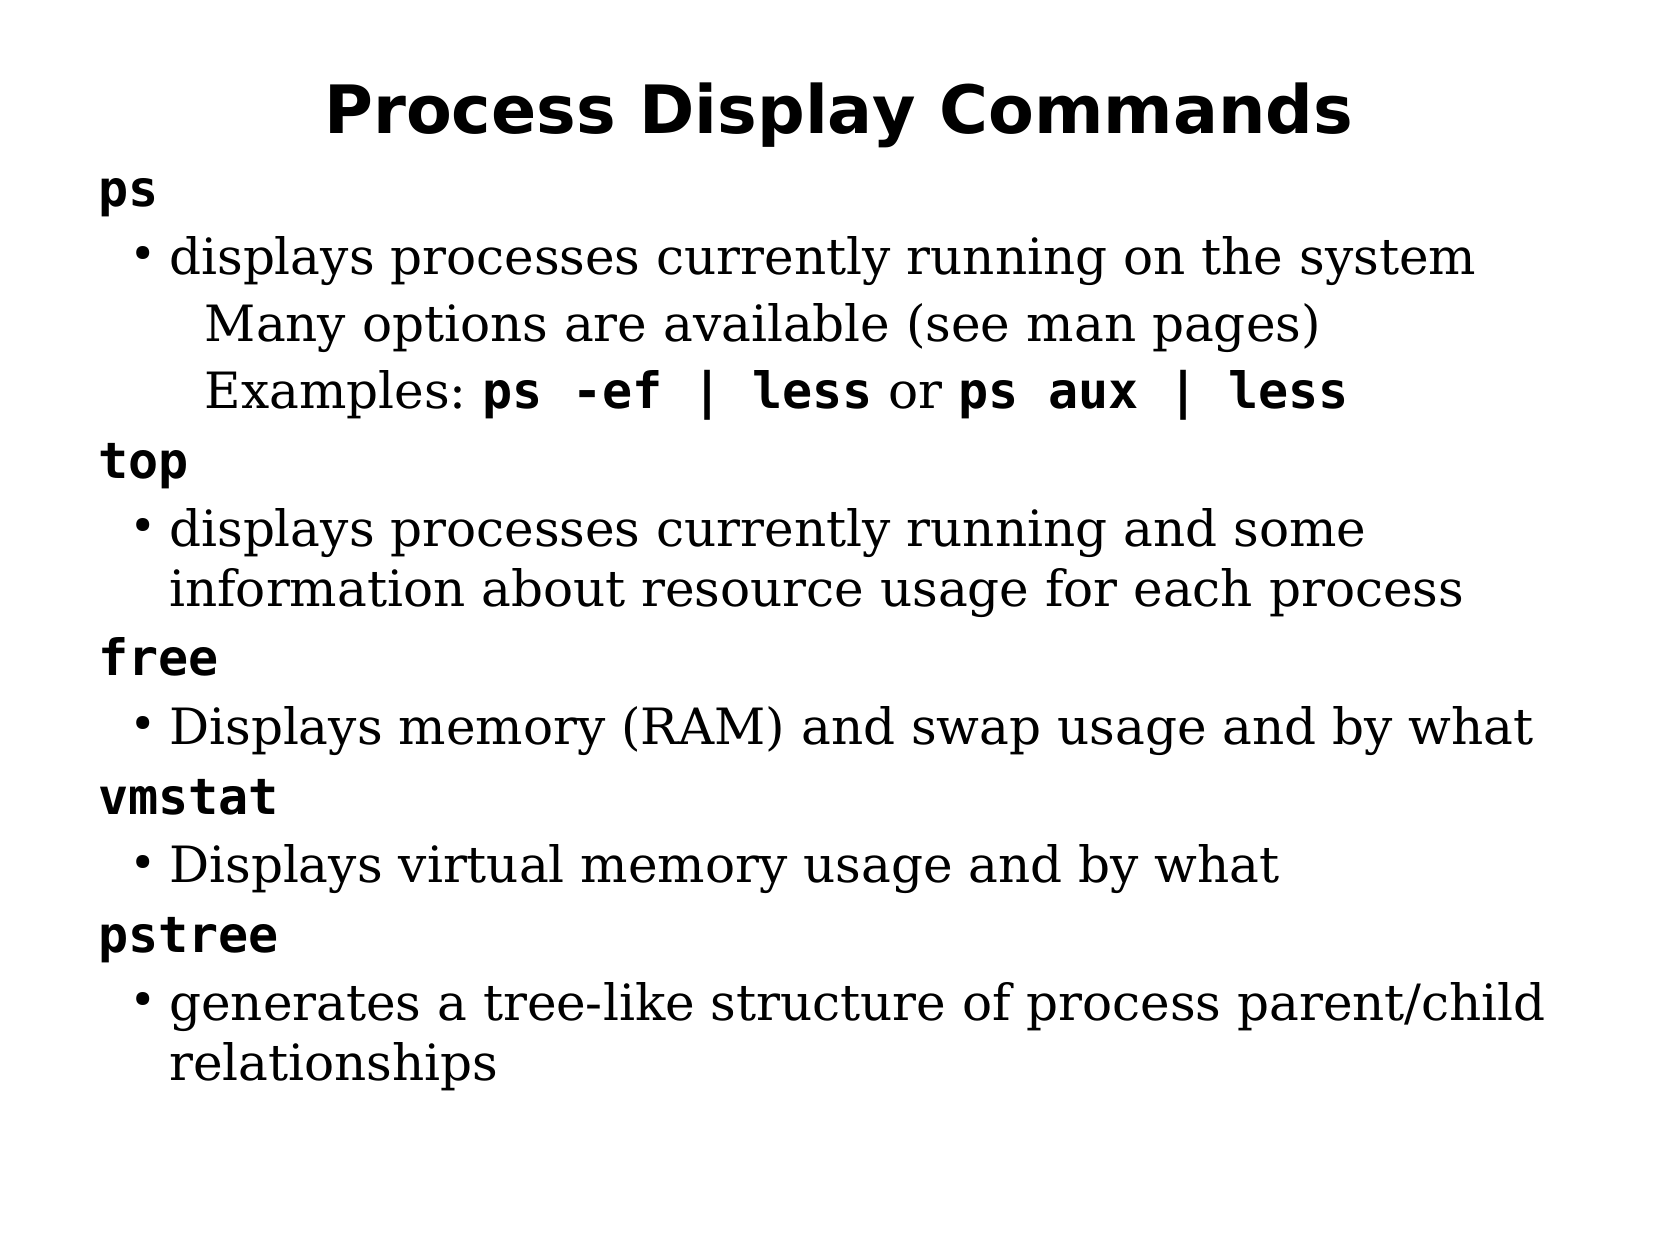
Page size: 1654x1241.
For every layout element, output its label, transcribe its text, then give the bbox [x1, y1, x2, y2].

list Process Display Commands ps displays processes currently running on the system Many options are available (see man pages) Examples: ps -ef | less or ps aux | less top displays processes currently running and some information about resource usage for each process free Displays memory (RAM) and swap usage and by what vmstat Displays virtual memory usage and by what pstree generates a tree-like structure of process parent/child relationships [83, 59, 1595, 1146]
